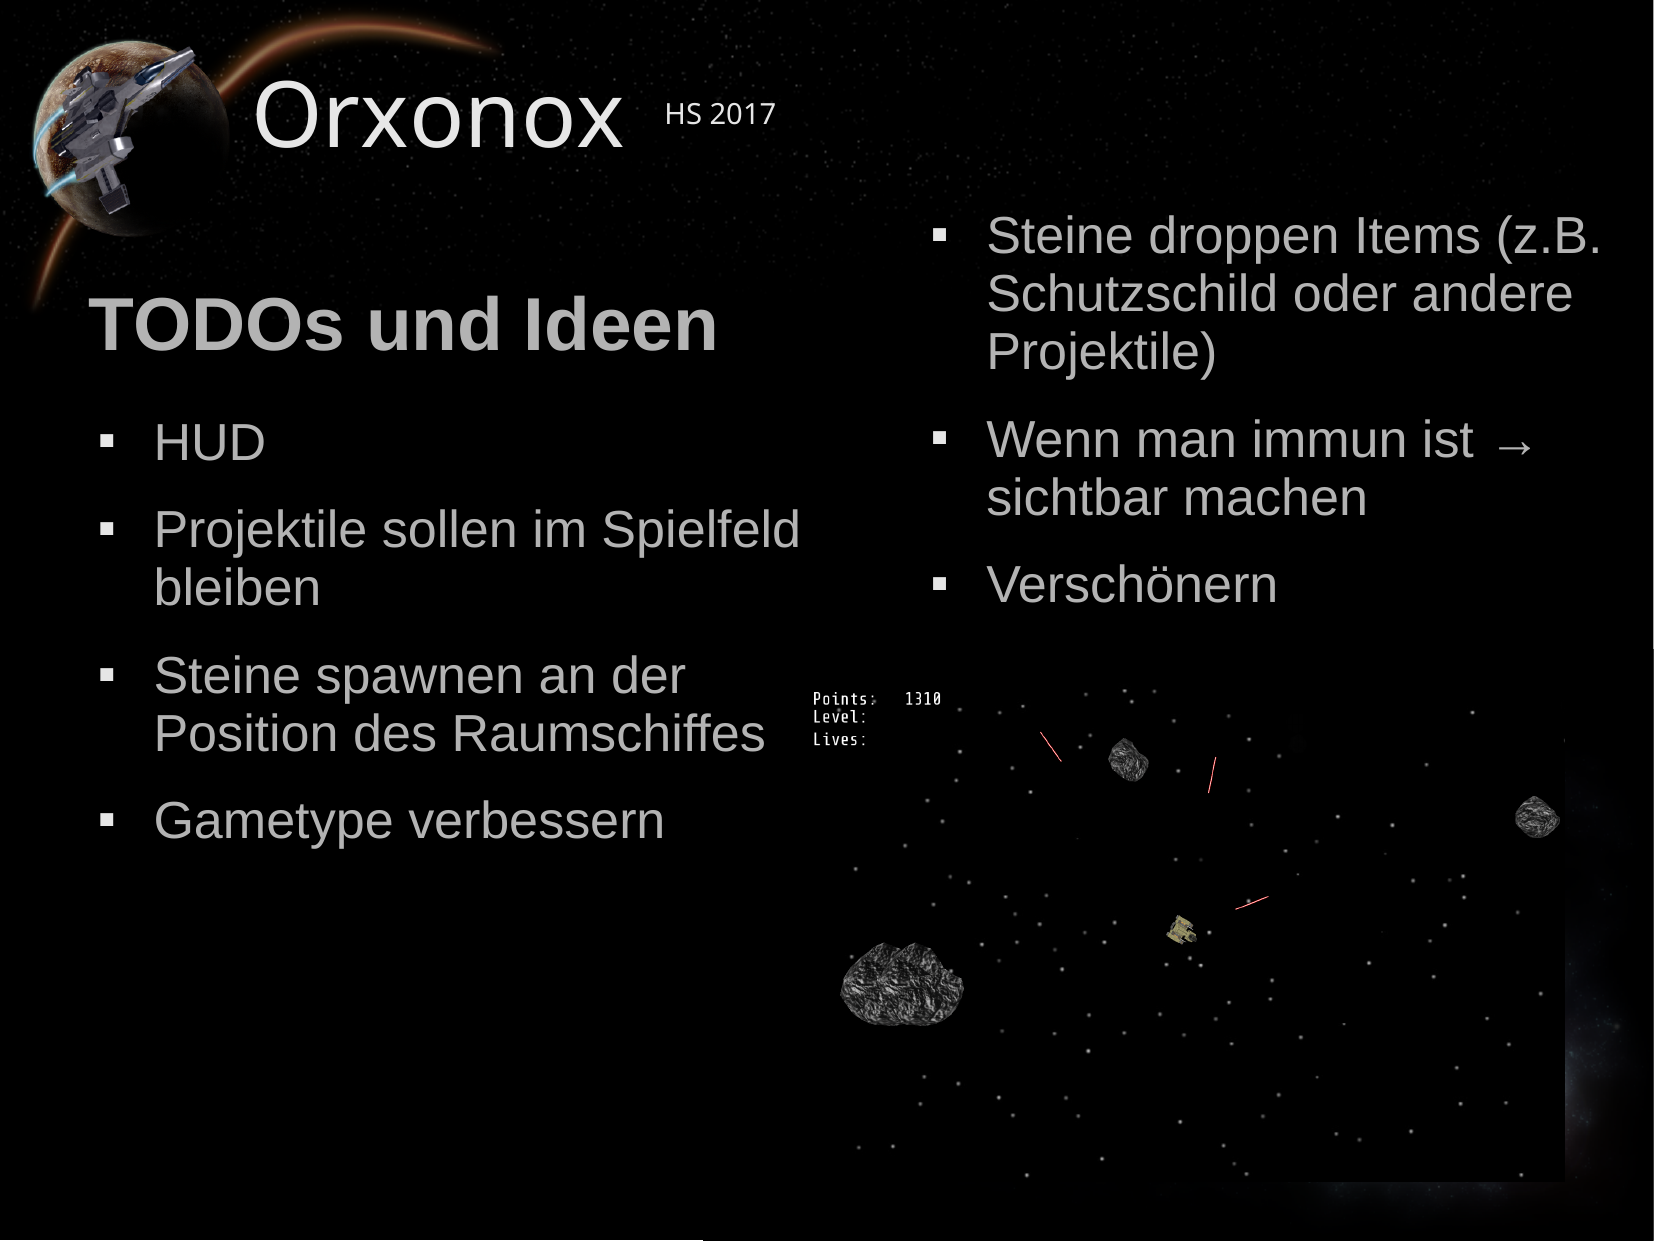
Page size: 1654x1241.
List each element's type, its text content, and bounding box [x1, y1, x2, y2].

picture [703, 649, 1654, 1241]
list HUD Projektile sollen im Spielfeld bleiben Steine spawnen an der Position des Raumschiffes Gametype verbessern [82, 413, 809, 1133]
picture [0, 0, 1607, 443]
list Steine droppen Items (z.B. Schutzschild oder andere Projektile) Wenn man immun ist → sichtbar machen Verschönern [915, 206, 1642, 650]
title TODOs und Ideen [88, 265, 915, 384]
